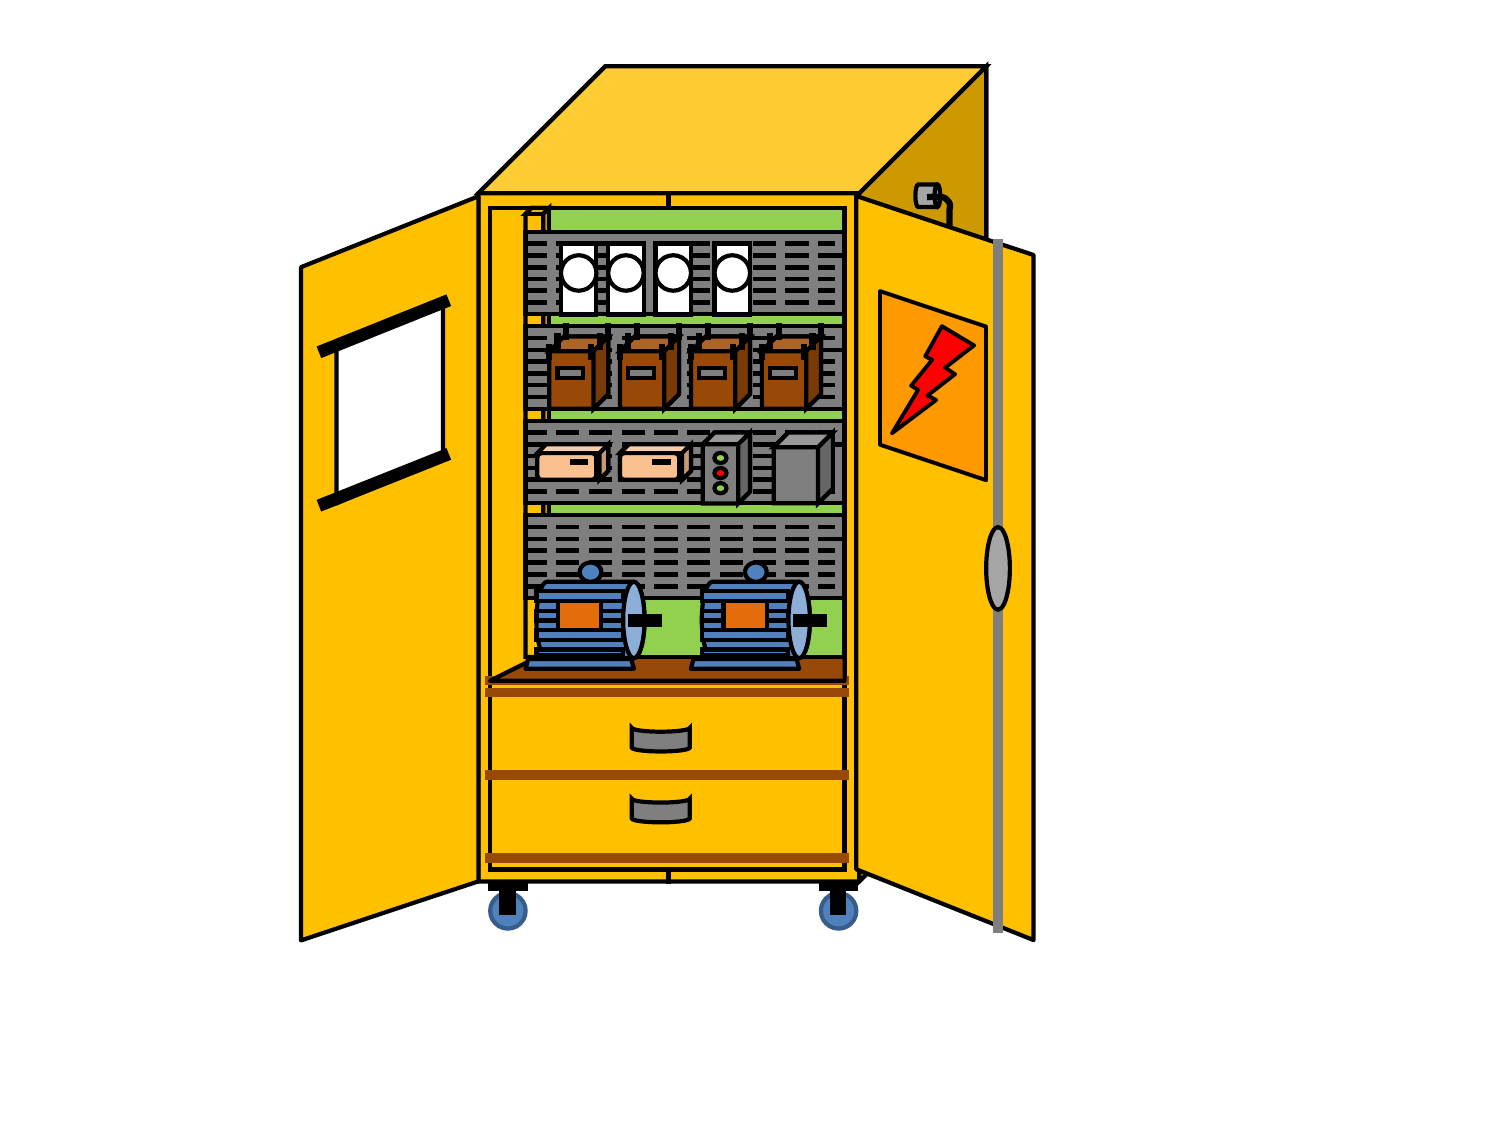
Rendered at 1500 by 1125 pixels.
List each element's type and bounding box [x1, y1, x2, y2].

text_box [301, 66, 1034, 941]
picture [878, 289, 988, 483]
